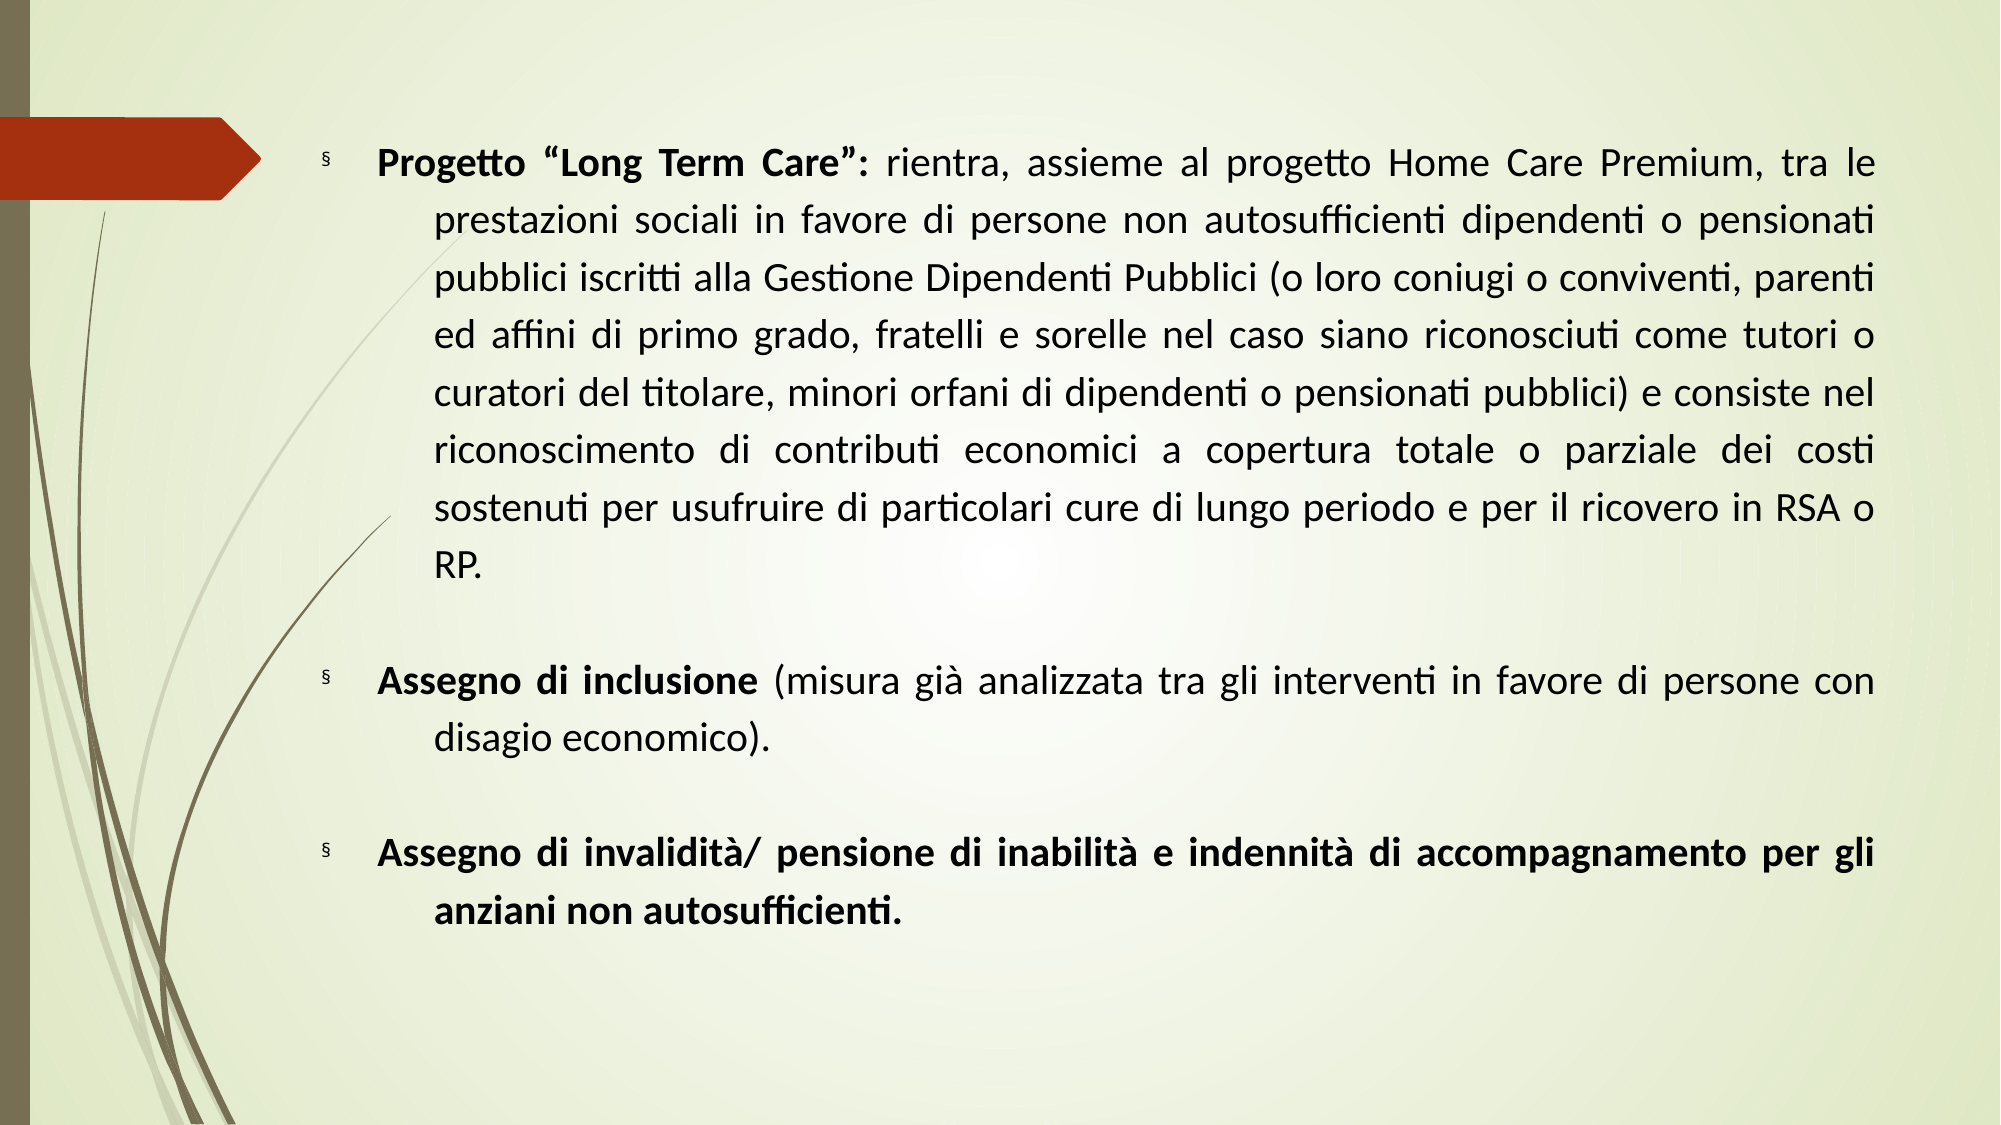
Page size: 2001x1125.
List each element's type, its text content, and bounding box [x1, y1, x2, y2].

text_box Progetto “Long Term Care”: rientra, assieme al progetto Home Care Premium, tra le prestazioni sociali in favore di persone non autosufficienti dipendenti o pensionati pubblici iscritti alla Gestione Dipendenti Pubblici (o loro coniugi o conviventi, parenti ed affini di primo grado, fratelli e sorelle nel caso siano riconosciuti come tutori o curatori del titolare, minori orfani di dipendenti o pensionati pubblici) e consiste nel riconoscimento di contributi economici a copertura totale o parziale dei costi sostenuti per usufruire di particolari cure di lungo periodo e per il ricovero in RSA o RP. Assegno di inclusione (misura già analizzata tra gli interventi in favore di persone con disagio economico). Assegno di invalidità/ pensione di inabilità e indennità di accompagnamento per gli anziani non autosufficienti. [306, 119, 1892, 887]
